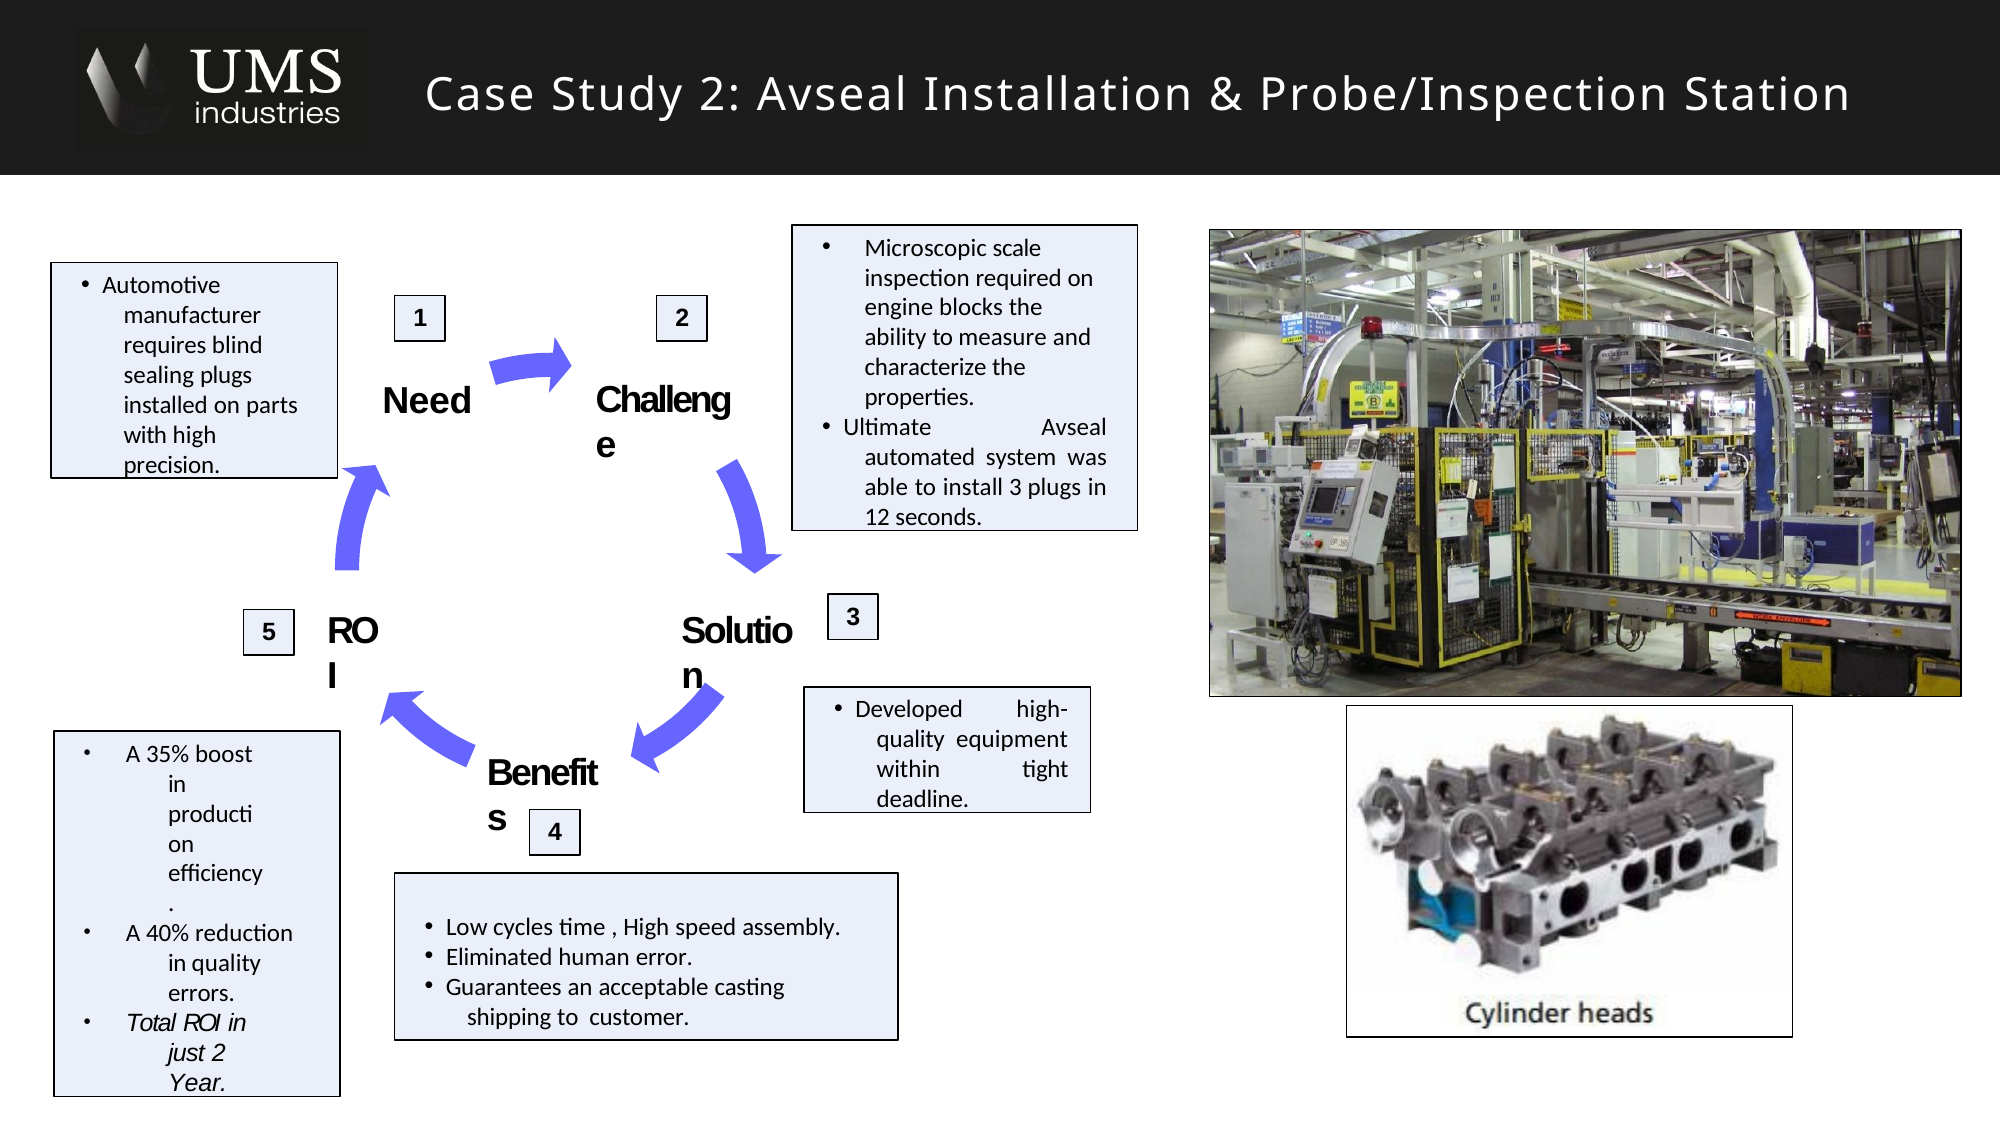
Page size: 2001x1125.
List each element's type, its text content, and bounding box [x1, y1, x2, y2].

text_box [657, 296, 706, 340]
text_box 4 [546, 813, 563, 848]
text_box [530, 810, 579, 854]
text_box [829, 595, 877, 639]
text_box [395, 296, 444, 340]
text_box Microscopic scale inspection required on engine blocks the ability to measure and characterize the properties. Ultimate Avseal automated system was able to install 3 plugs in 12 seconds. [791, 224, 1138, 483]
text_box Case Study 2: Avseal Installation & Probe/Inspection Station [409, 57, 1924, 128]
text_box [630, 682, 725, 774]
text_box Solution [679, 603, 814, 653]
text_box [244, 610, 293, 654]
text_box [334, 464, 391, 571]
text_box Low cycles time , High speed assembly. Eliminated human error. Guarantees an acceptable casting shipping to customer. [394, 873, 898, 1040]
text_box Automotive manufacturer requires blind sealing plugs installed on parts with high precision. [51, 262, 338, 430]
text_box [716, 458, 783, 574]
text_box Challenge [593, 373, 750, 423]
text_box Benefits [484, 745, 618, 796]
text_box [0, 0, 2000, 175]
text_box [379, 690, 476, 768]
text_box 3 [844, 598, 862, 633]
text_box 5 [260, 613, 277, 648]
text_box Need [380, 373, 480, 423]
picture [1347, 706, 1792, 1036]
text_box Developed high-quality equipment within tight deadline. [804, 686, 1091, 793]
text_box 2 [673, 299, 691, 334]
picture [1210, 230, 1960, 696]
text_box A 35% boost in production efficiency. A 40% reduction in quality errors. Total ROI in just 2 Year. [53, 731, 341, 959]
text_box ROI [324, 603, 386, 653]
picture [76, 27, 369, 150]
text_box [488, 336, 572, 393]
text_box 1 [411, 299, 429, 334]
